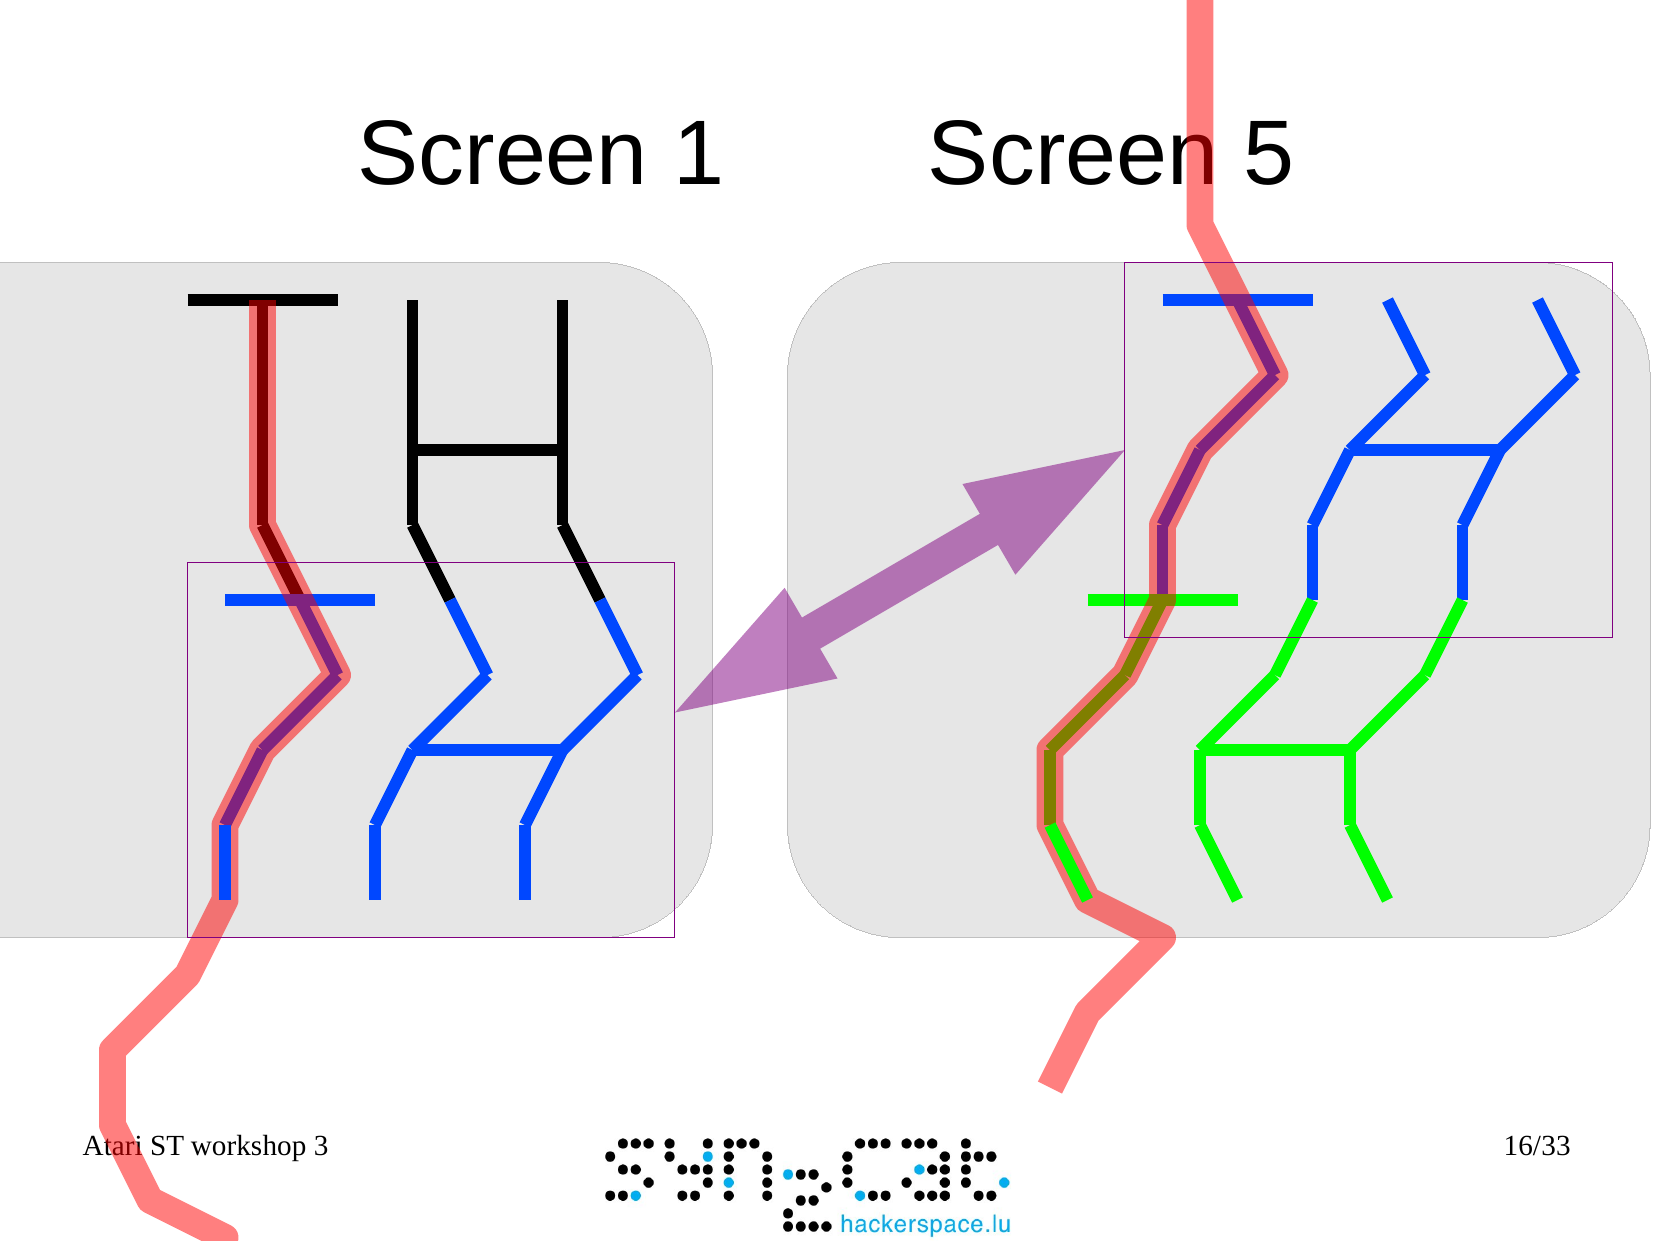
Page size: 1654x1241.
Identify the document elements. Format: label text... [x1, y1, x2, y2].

text_box [0, 262, 713, 938]
text_box [1125, 606, 1143, 637]
text_box [188, 563, 320, 937]
title Screen 1 Screen 5 [82, 49, 1200, 257]
text_box [1125, 263, 1257, 594]
picture [600, 1124, 1025, 1241]
text_box [1216, 638, 1436, 744]
text_box [418, 456, 573, 562]
text_box [1302, 456, 1489, 637]
text_box [223, 563, 674, 937]
text_box [1064, 291, 1651, 938]
text_box [429, 563, 629, 744]
text_box [787, 262, 1131, 938]
title Screen 1 Screen 5 [1214, 49, 1571, 257]
text_box [1160, 263, 1612, 637]
